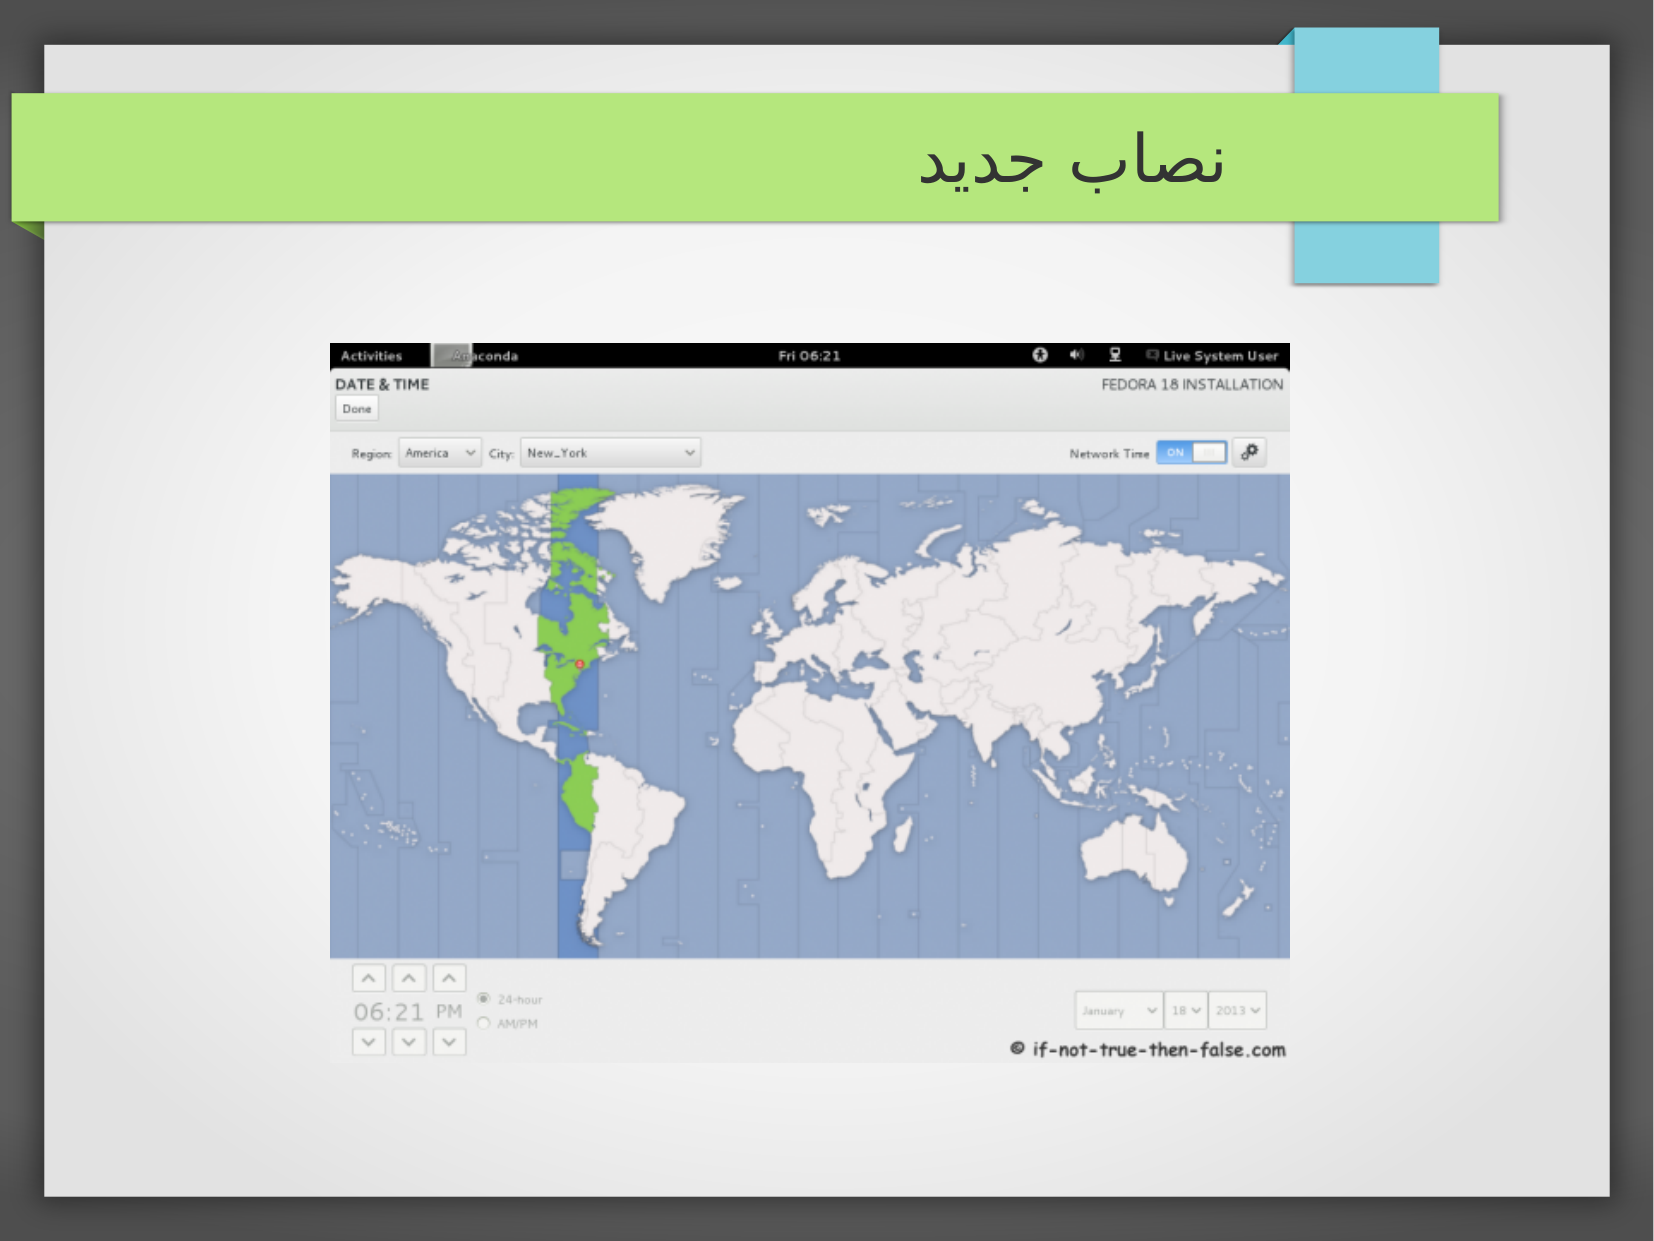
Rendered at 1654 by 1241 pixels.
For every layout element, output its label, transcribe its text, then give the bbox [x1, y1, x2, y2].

title نصاب جدید [70, 106, 1229, 213]
picture [0, 0, 1654, 1241]
